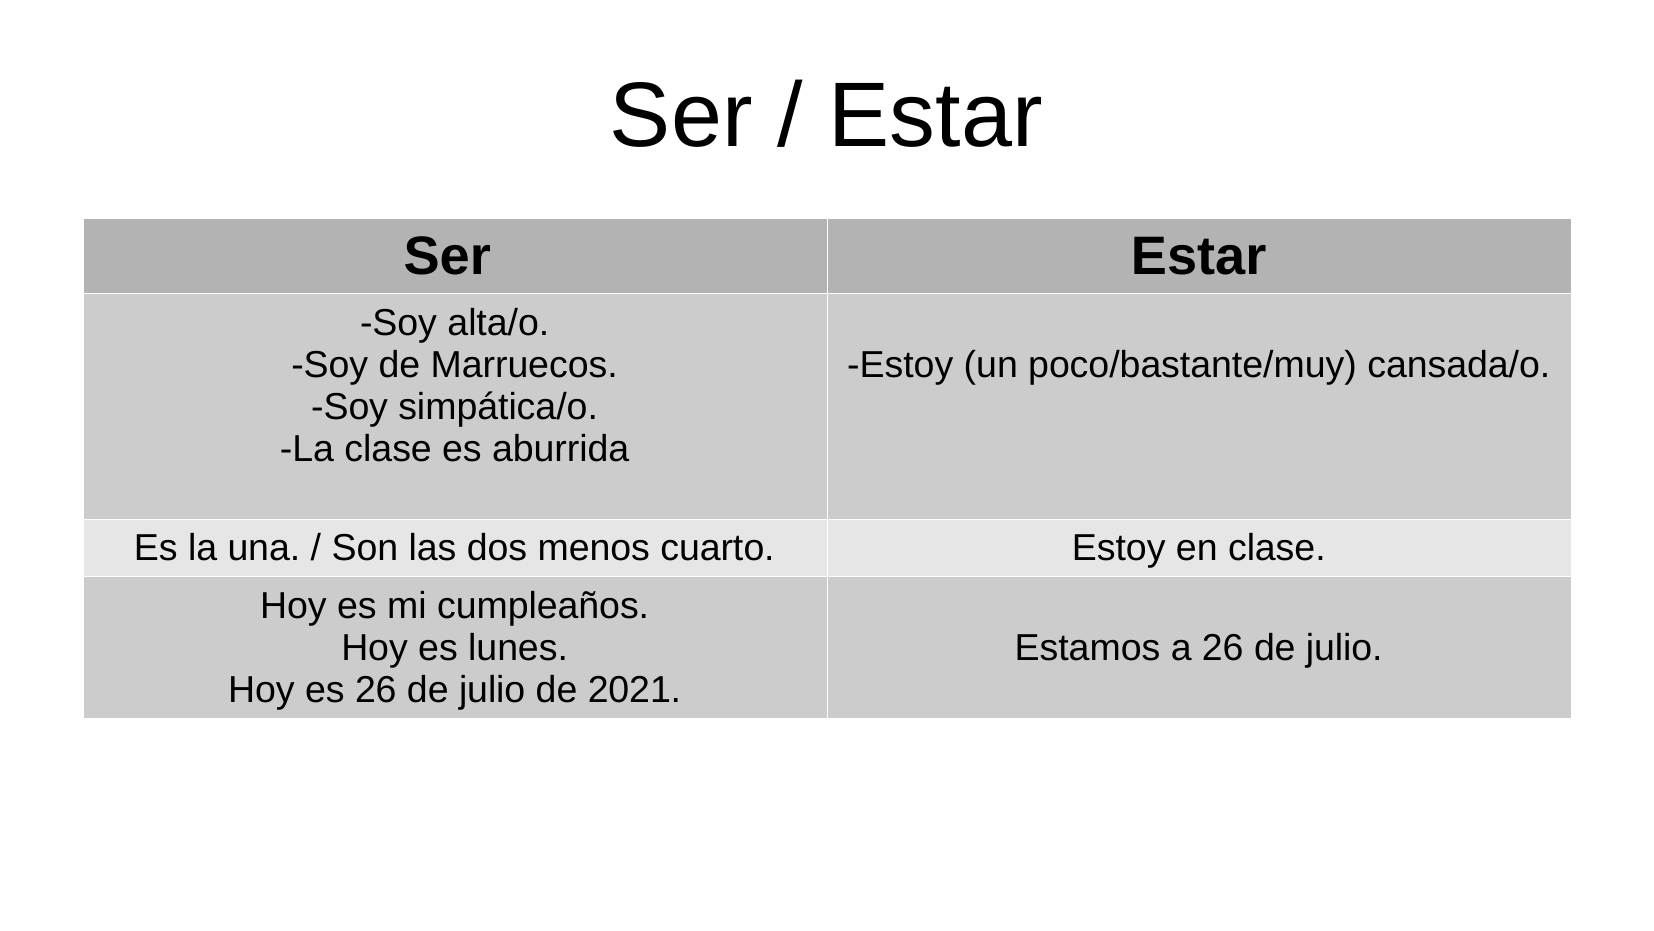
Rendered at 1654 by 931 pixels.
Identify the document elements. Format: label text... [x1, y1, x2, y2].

table_cell Es la una. / Son las dos menos cuarto. [84, 520, 827, 576]
title Ser / Estar [82, 37, 1571, 193]
table_cell -Estoy (un poco/bastante/muy) cansada/o. [828, 294, 1571, 519]
table_header Ser [84, 219, 827, 293]
table_cell Estoy en clase. [828, 520, 1571, 576]
table_cell -Soy alta/o. -Soy de Marruecos. -Soy simpática/o. -La clase es aburrida [84, 294, 827, 519]
table_header Estar [828, 219, 1571, 293]
table_cell Hoy es mi cumpleaños. Hoy es lunes. Hoy es 26 de julio de 2021. [84, 577, 827, 718]
table_cell Estamos a 26 de julio. [828, 577, 1571, 718]
